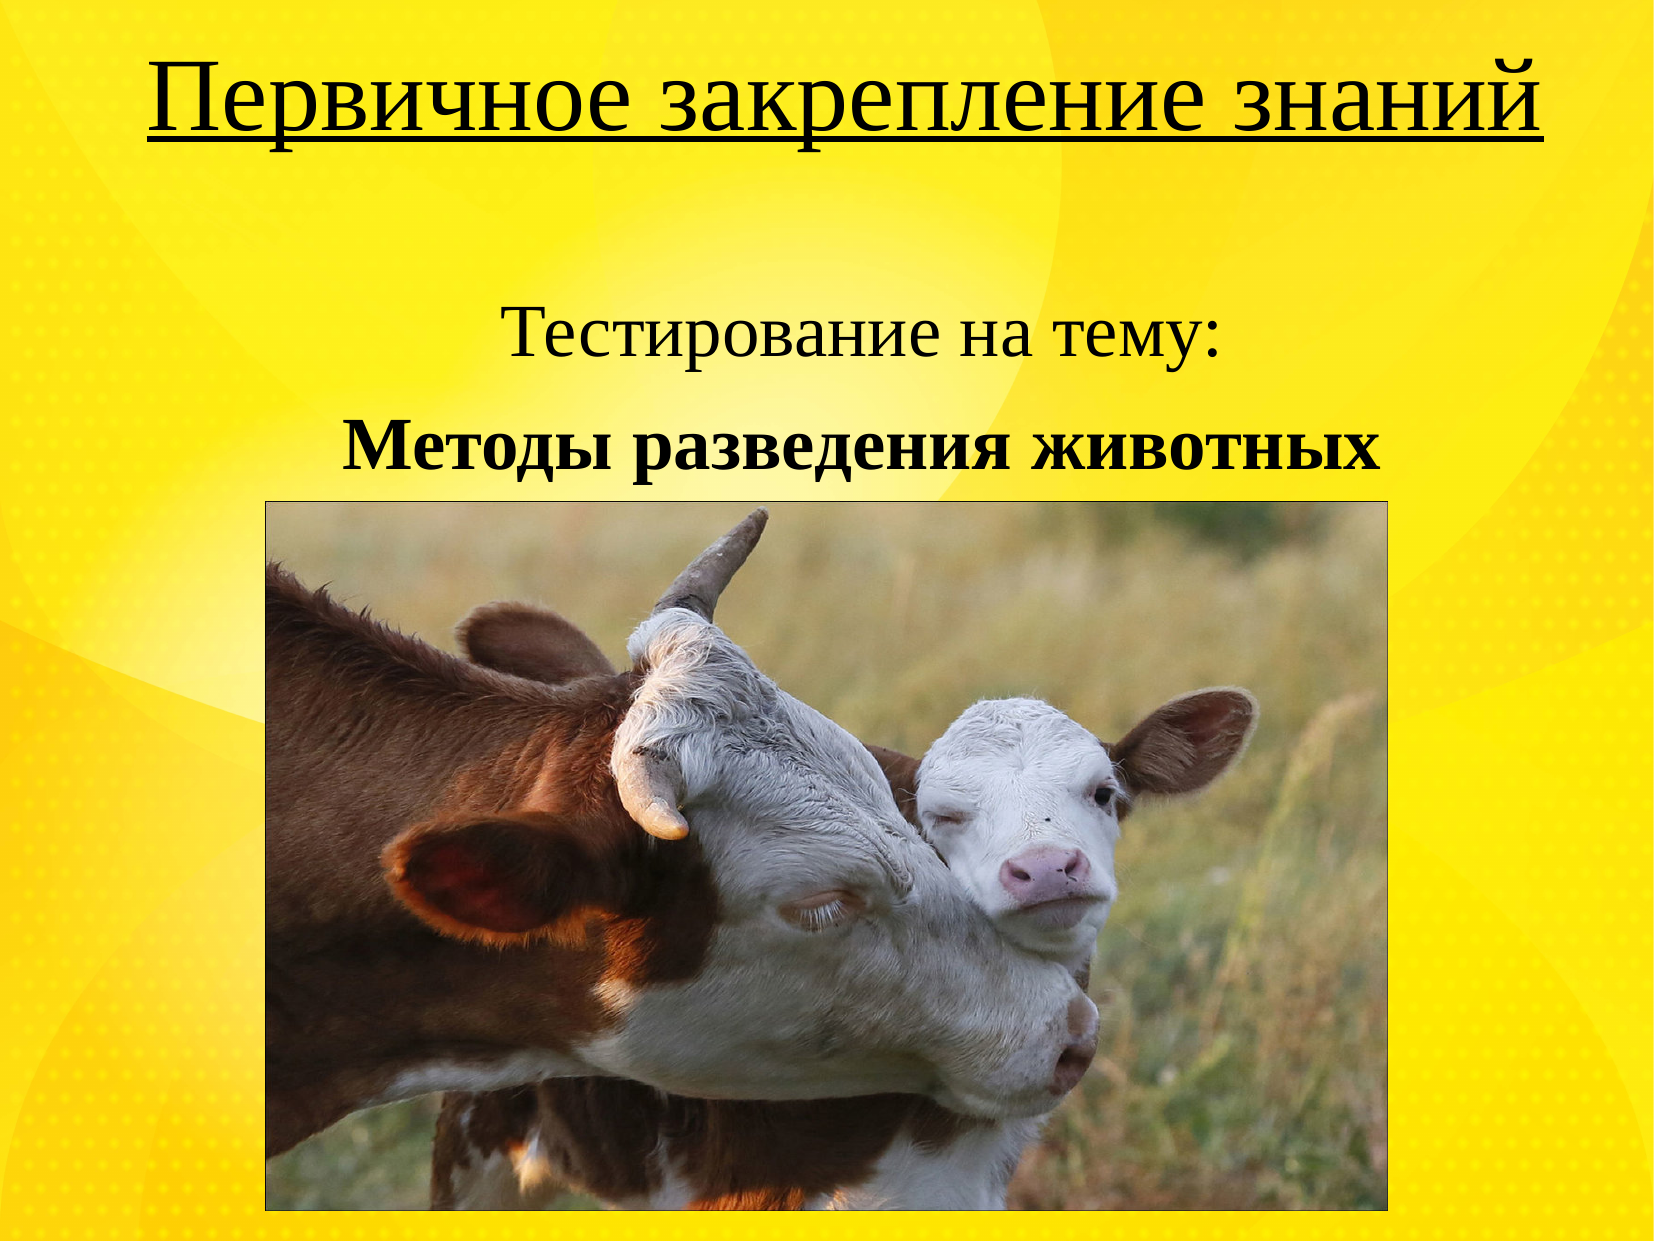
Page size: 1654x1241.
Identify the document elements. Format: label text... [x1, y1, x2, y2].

list Тестирование на тему: Методы разведения животных [82, 290, 1571, 1109]
title Первичное закрепление знаний [82, 37, 1571, 269]
picture [0, 0, 1654, 1241]
